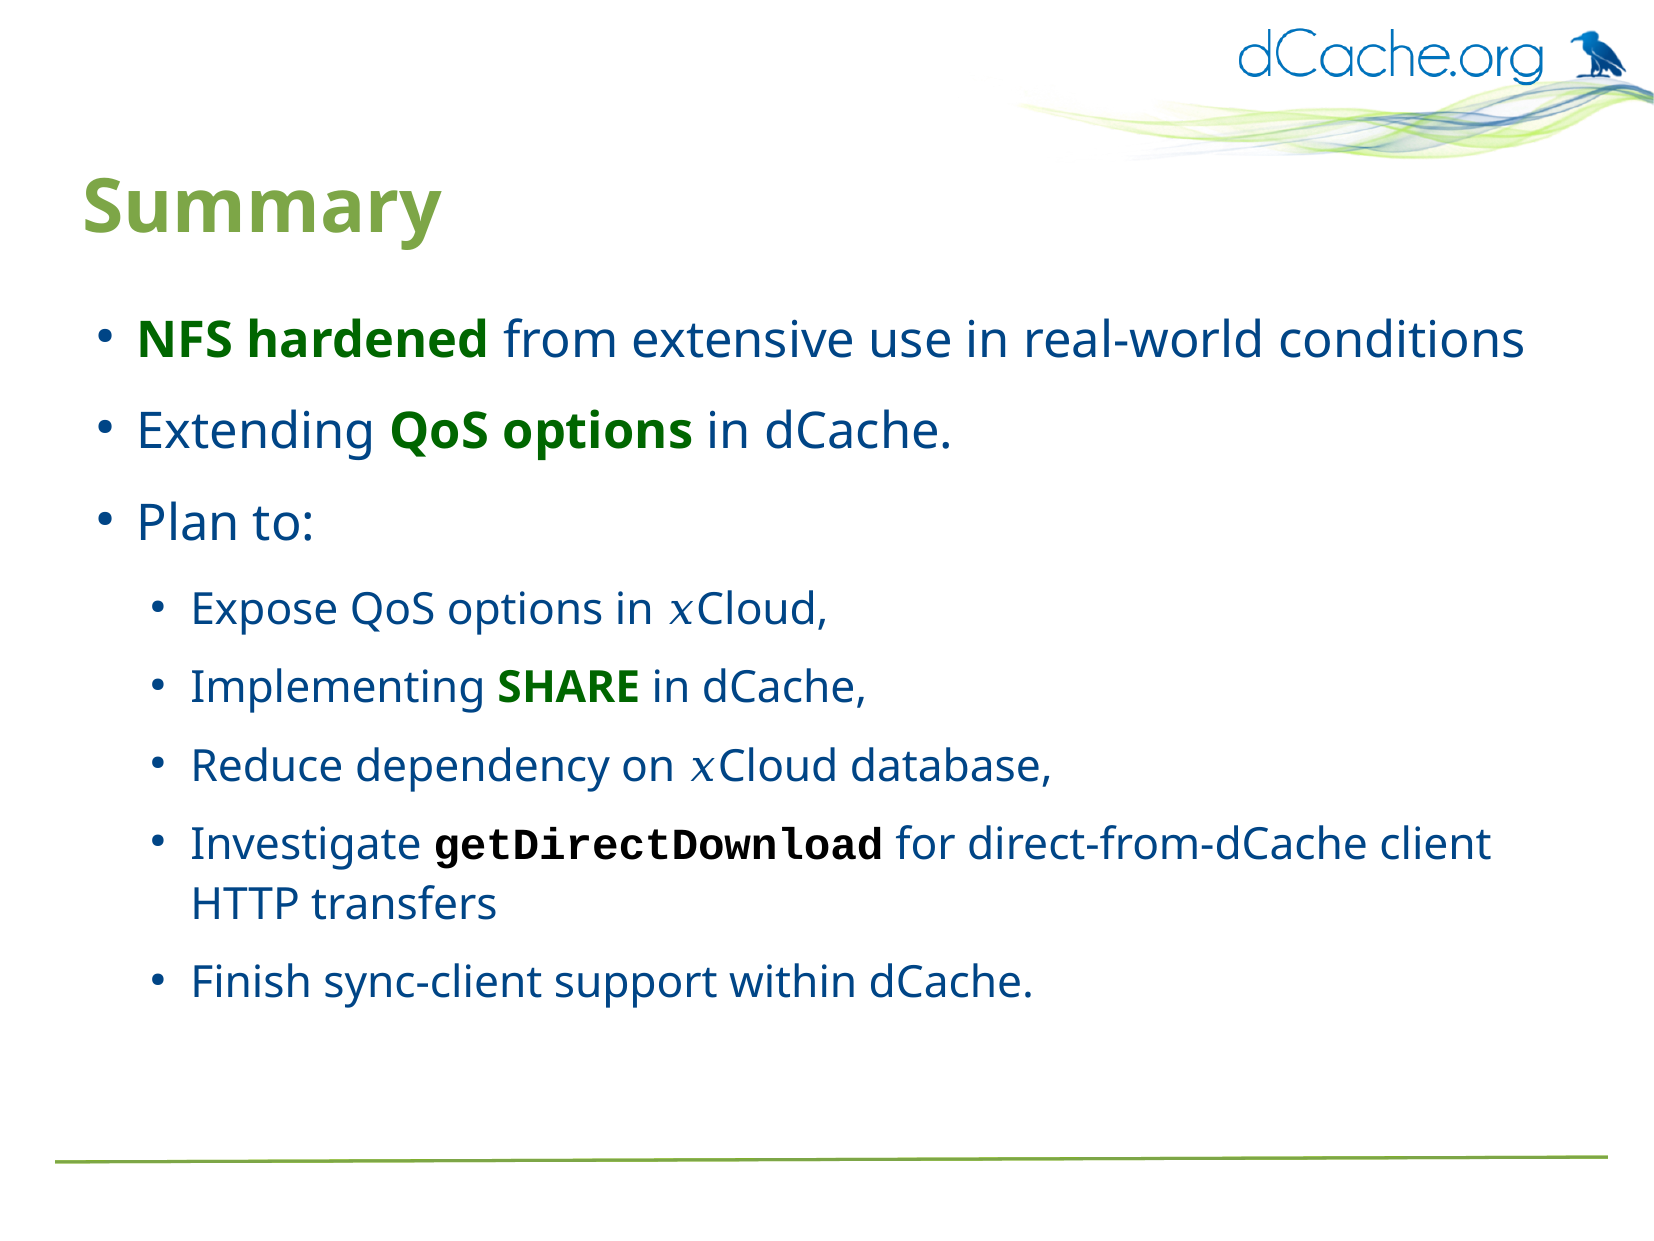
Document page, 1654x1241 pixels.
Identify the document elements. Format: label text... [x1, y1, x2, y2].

title Summary [82, 155, 1605, 252]
list NFS hardened from extensive use in real-world conditions Extending QoS options in dCache. Plan to: Expose QoS options in 𝑥Cloud, Implementing SHARE in dCache, Reduce dependency on 𝑥Cloud database, Investigate getDirectDownload for direct-from-dCache client HTTP transfers Finish sync-client support within dCache. [82, 302, 1571, 1023]
picture [956, 16, 1654, 169]
